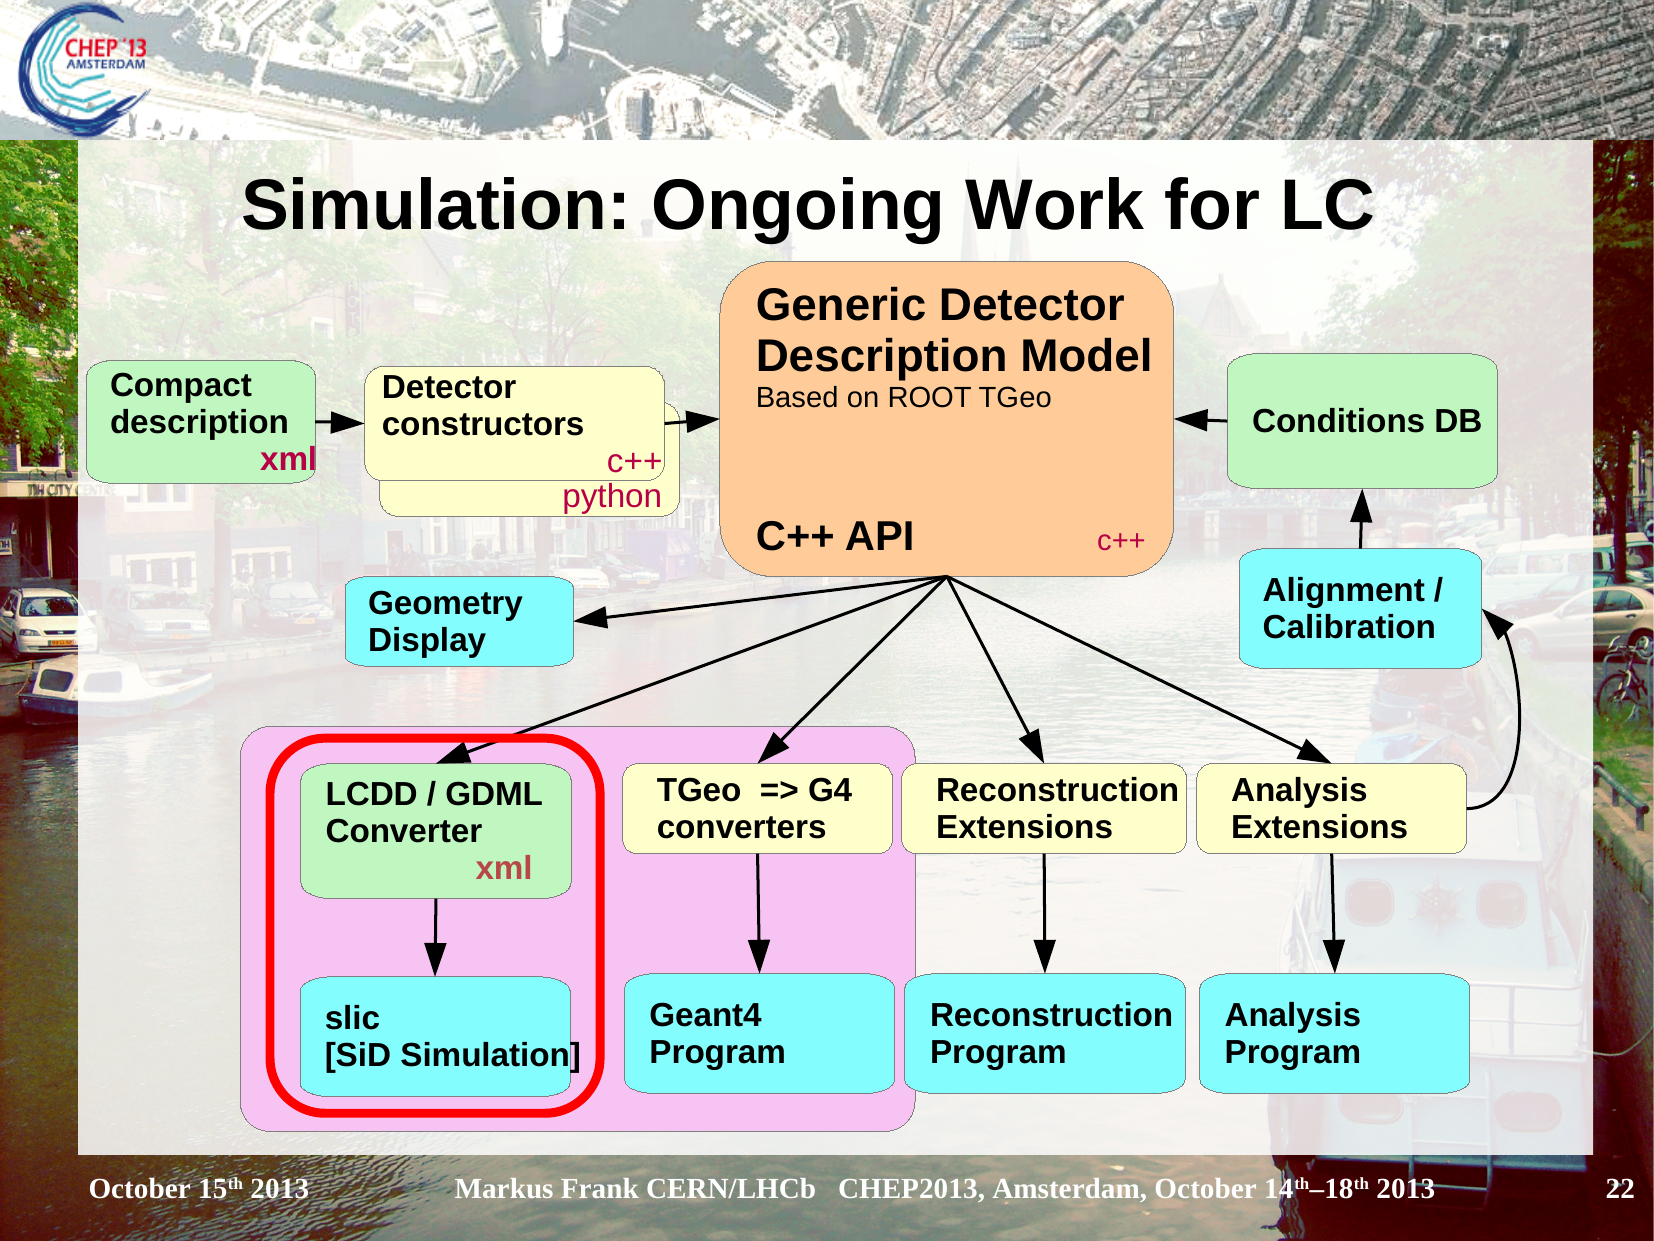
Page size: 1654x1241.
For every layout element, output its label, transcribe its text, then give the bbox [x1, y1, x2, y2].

text_box Detector constructors c++ [364, 366, 665, 481]
text_box Reconstruction Program [904, 973, 1186, 1094]
text_box slic [SiD Simulation] [300, 976, 571, 1097]
text_box Reconstruction Extensions [901, 763, 1187, 854]
title Simulation: Ongoing Work for LC [82, 139, 1536, 271]
text_box Generic Detector Description Model Based on ROOT TGeo C++ API c++ [719, 261, 1174, 577]
text_box Compact description xml [86, 360, 316, 484]
text_box [240, 726, 916, 1132]
text_box Alignment / Calibration [1239, 548, 1482, 669]
text_box TGeo => G4 converters [622, 763, 893, 854]
text_box [275, 743, 595, 1108]
text_box LCDD / GDML Converter xml [300, 763, 572, 899]
text_box Detector constructors python [379, 424, 680, 517]
text_box [465, 743, 485, 750]
text_box Analysis Program [1199, 973, 1470, 1094]
text_box Geometry Display [345, 576, 574, 667]
text_box Conditions DB [1227, 353, 1498, 489]
text_box Analysis Extensions [1196, 763, 1467, 854]
text_box Geant4 Program [624, 973, 895, 1094]
picture [0, 0, 1654, 1241]
